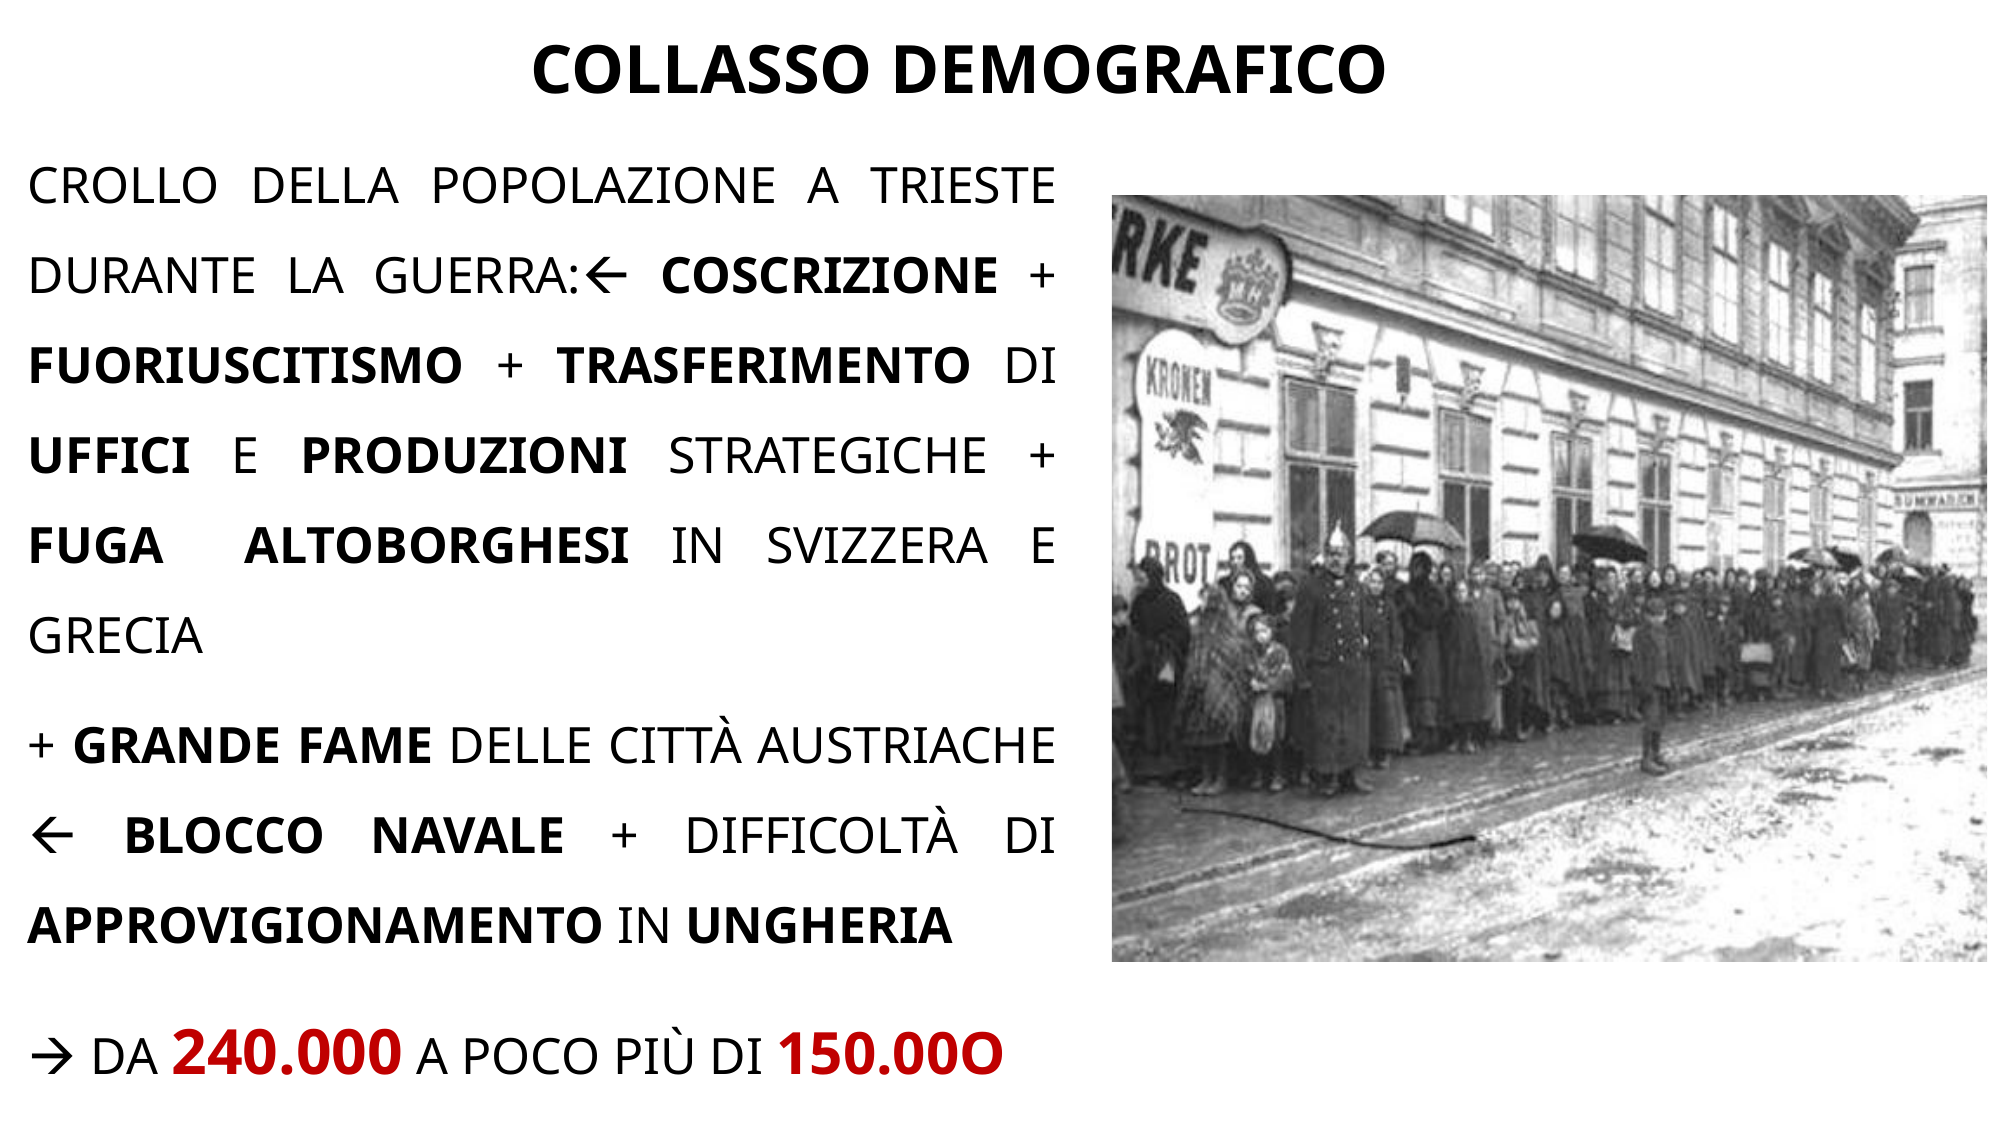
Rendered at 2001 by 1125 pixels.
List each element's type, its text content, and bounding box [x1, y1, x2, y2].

title COLLASSO DEMOGRAFICO [137, 26, 1783, 116]
picture [1111, 195, 1988, 962]
list CROLLO DELLA POPOLAZIONE A TRIESTE DURANTE LA GUERRA: COSCRIZIONE + FUORIUSCITISMO + TRASFERIMENTO DI UFFICI E PRODUZIONI STRATEGICHE + FUGA ALTOBORGHESI IN SVIZZERA E GRECIA + GRANDE FAME DELLE CITTÀ AUSTRIACHE  BLOCCO NAVALE + DIFFICOLTÀ DI APPROVIGIONAMENTO IN UNGHERIA  DA 240.000 A POCO PIÙ DI 150.00O [12, 115, 1096, 1112]
